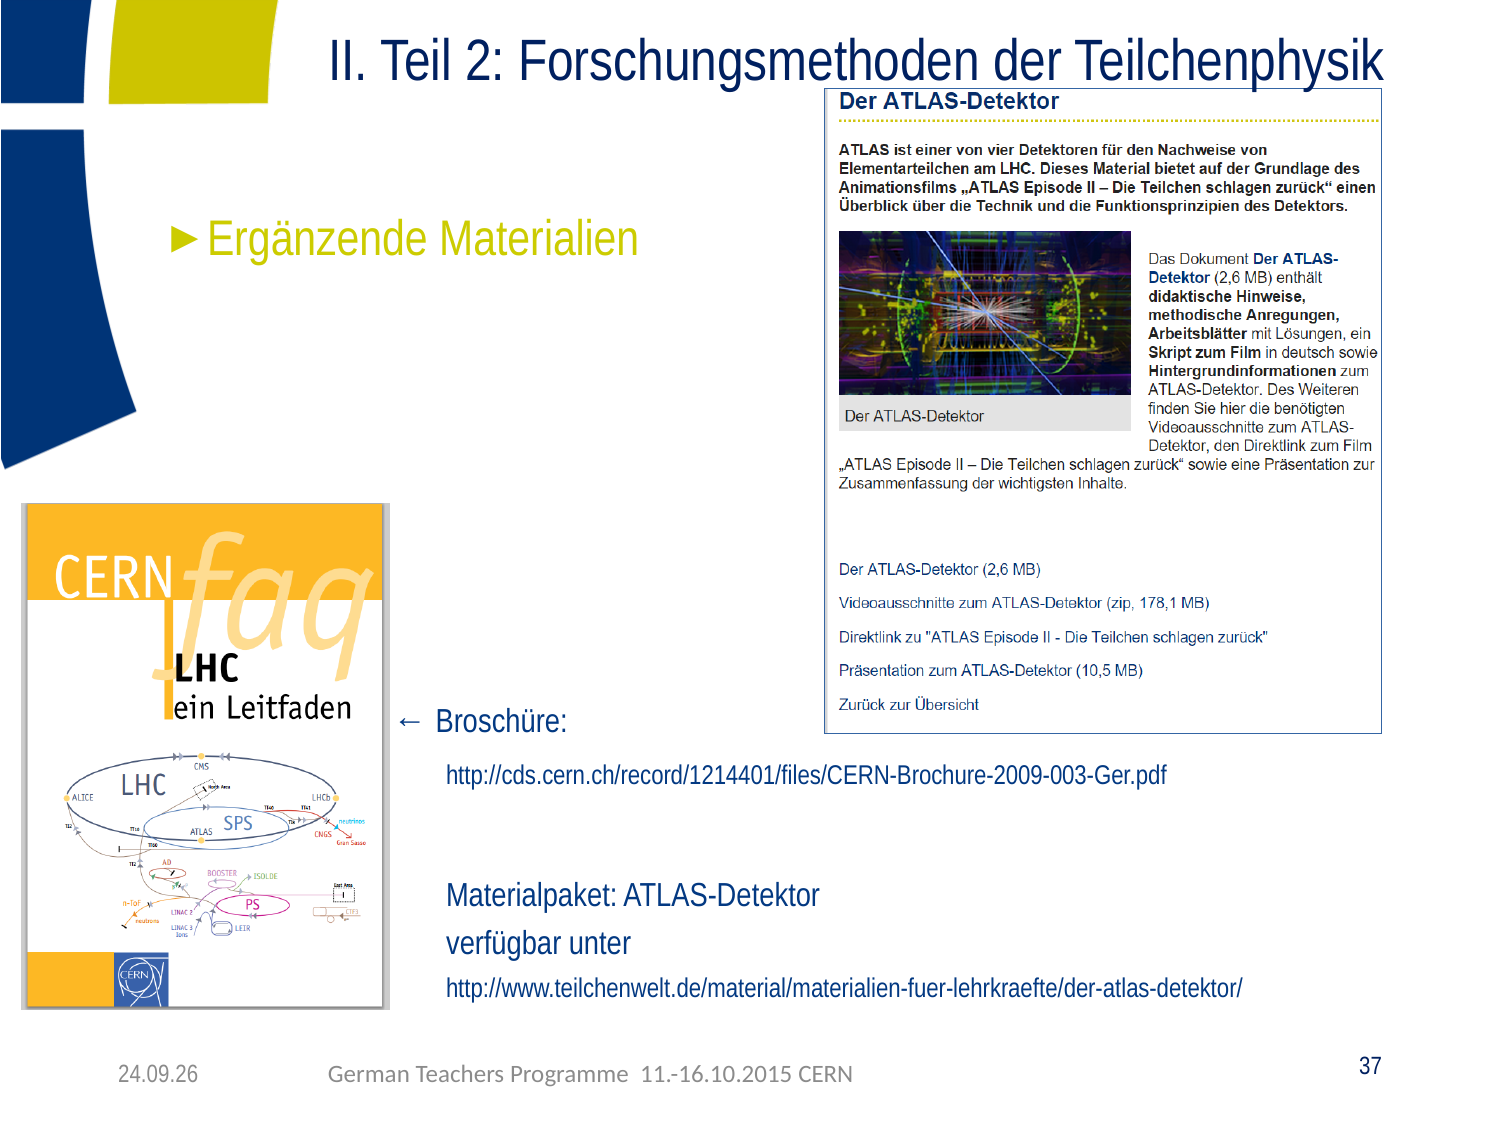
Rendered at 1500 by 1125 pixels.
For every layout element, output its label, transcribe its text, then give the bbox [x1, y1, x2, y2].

title II. Teil 2: Forschungsmethoden der Teilchenphysik [313, 0, 1465, 114]
list Ergänzende Materialien ← Broschüre: http://cds.cern.ch/record/1214401/files/CERN-Brochure-2009-003-Ger.pdf Materialpaket: ATLAS-Detektor verfügbar unter http://www.teilchenwelt.de/material/materialien-fuer-lehrkraefte/der-atlas-detektor/ Informationen für Lehrkräfte [147, 125, 1447, 1036]
picture [0, 0, 1500, 1125]
slide_number <Foliennummer> [1059, 1042, 1397, 1103]
footer German Teachers Programme 11.-16.10.2015 CERN [312, 1042, 987, 1103]
slide_number 14.10.15 [103, 1042, 290, 1103]
